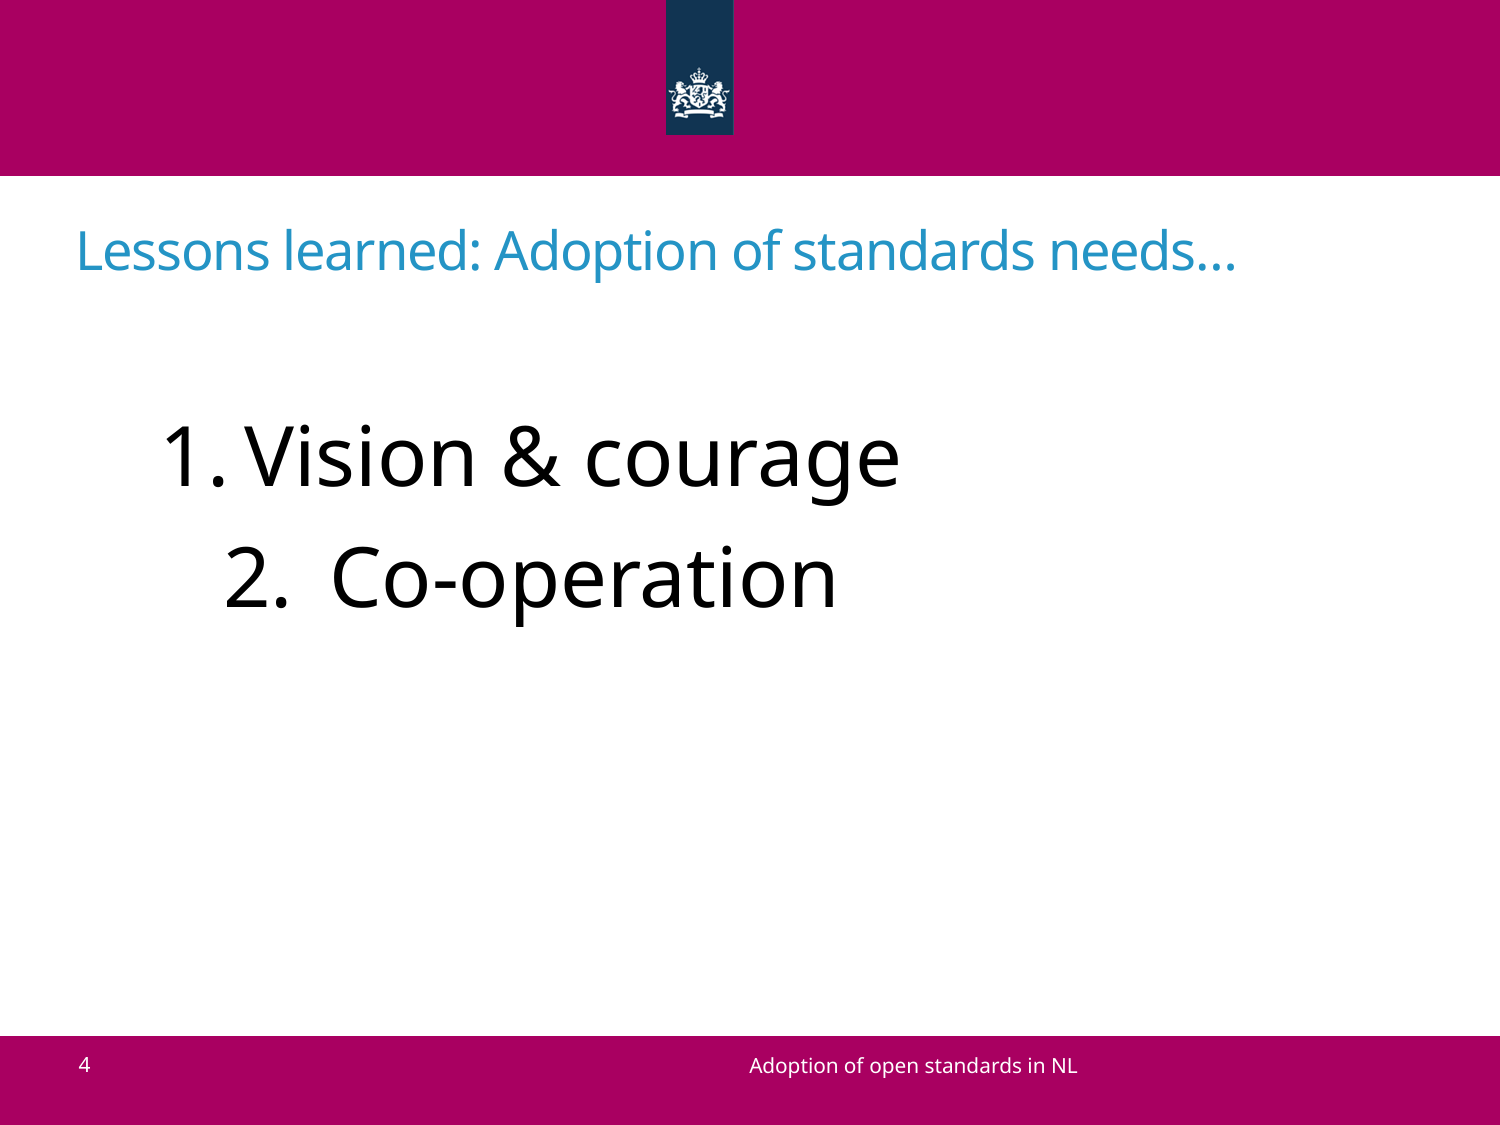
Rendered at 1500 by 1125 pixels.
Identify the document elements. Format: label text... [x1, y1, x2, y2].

title Lessons learned: Adoption of standards needs… [60, 202, 1348, 295]
text_box <number> [63, 1043, 181, 1104]
picture [666, 0, 734, 135]
text_box Adoption of open standards in NL [734, 1044, 1418, 1092]
list Vision & courage Co-operation [60, 295, 1350, 997]
